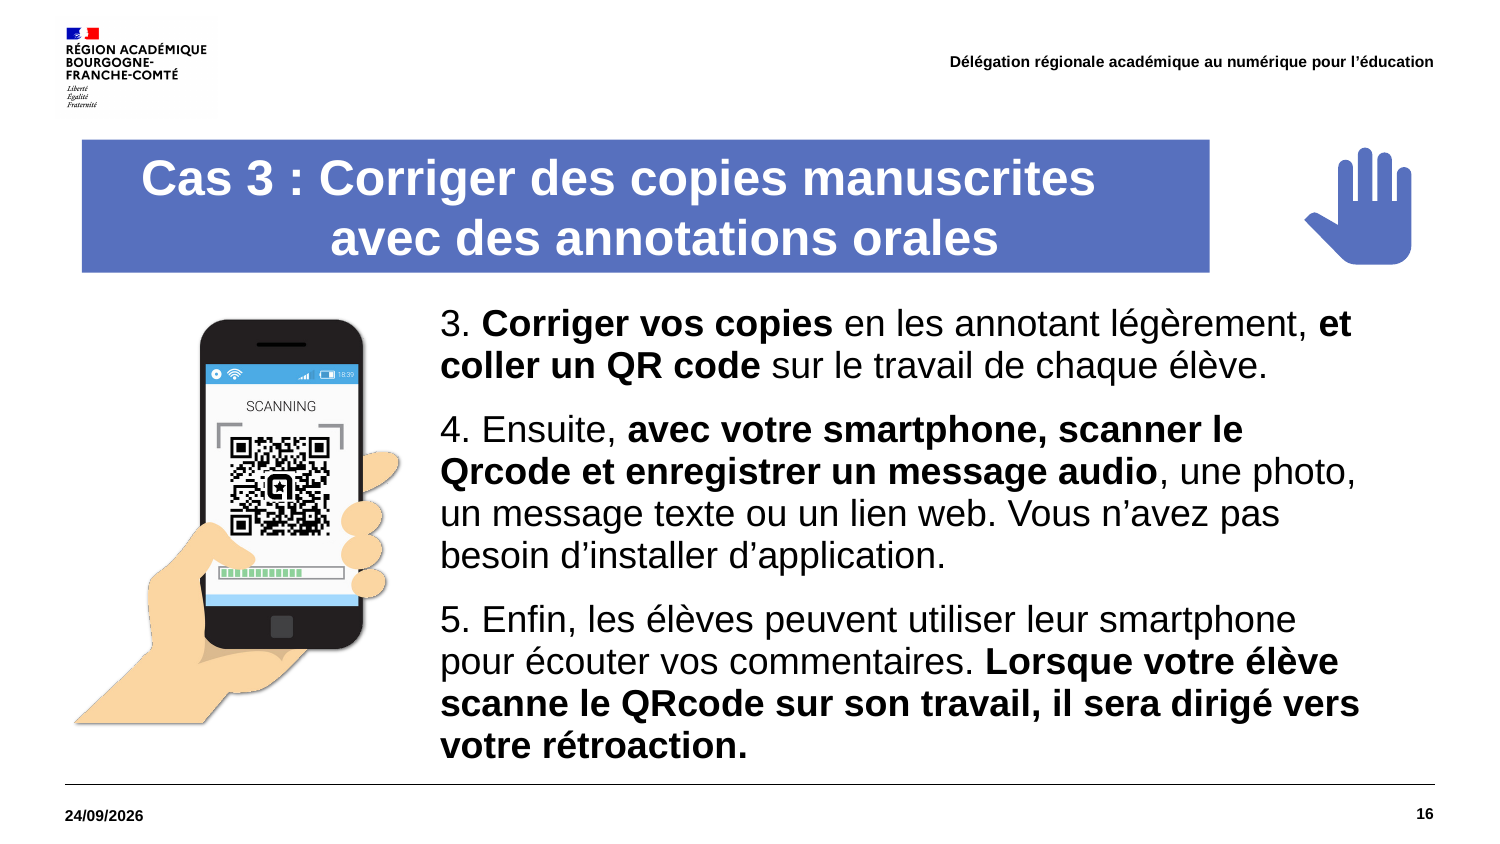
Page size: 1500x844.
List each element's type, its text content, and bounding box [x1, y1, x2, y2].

text_box <numéro> [1382, 784, 1434, 843]
picture [55, 16, 218, 119]
text_box Délégation régionale académique au numérique pour l’éducation [470, 32, 1435, 90]
text_box [1304, 147, 1412, 265]
text_box 3. Corriger vos copies en les annotant légèrement, et coller un QR code sur le travail de chaque élève. 4. Ensuite, avec votre smartphone, scanner le Qrcode et enregistrer un message audio, une photo, un message texte ou un lien web. Vous n’avez pas besoin d’installer d’application. 5. Enfin, les élèves peuvent utiliser leur smartphone pour écouter vos commentaires. Lorsque votre élève scanne le QRcode sur son travail, il sera dirigé vers votre rétroaction. [425, 295, 1382, 844]
text_box 18/02/2022 [64, 787, 244, 843]
picture [57, 307, 426, 729]
text_box Cas 3 : Corriger des copies manuscrites avec des annotations orales [81, 139, 1210, 273]
